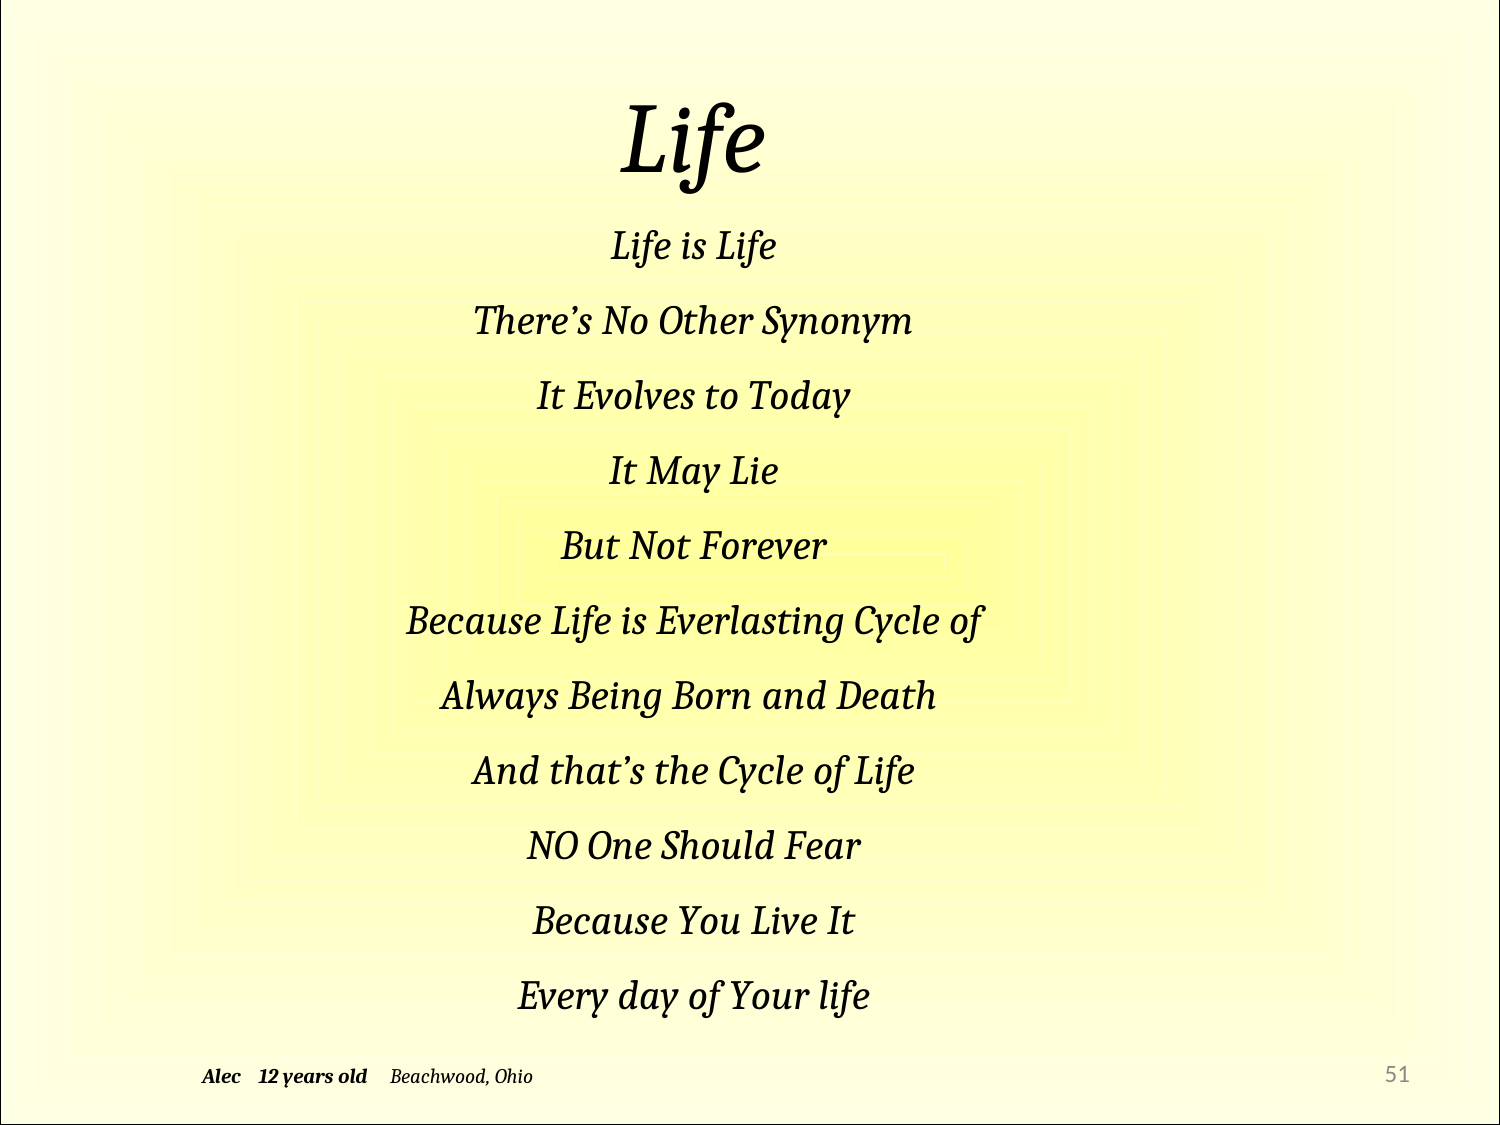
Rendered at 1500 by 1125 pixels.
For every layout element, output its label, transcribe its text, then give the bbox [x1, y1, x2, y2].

text_box [0, 0, 1500, 1125]
text_box Life Life is Life There’s No Other Synonym It Evolves to Today It May Lie But Not Forever Because Life is Everlasting Cycle of Always Being Born and Death And that’s the Cycle of Life NO One Should Fear Because You Live It Every day of Your life Alec 12 years old Beachwood, Ohio [187, 5, 1200, 1096]
text_box <number> [1074, 1042, 1426, 1103]
